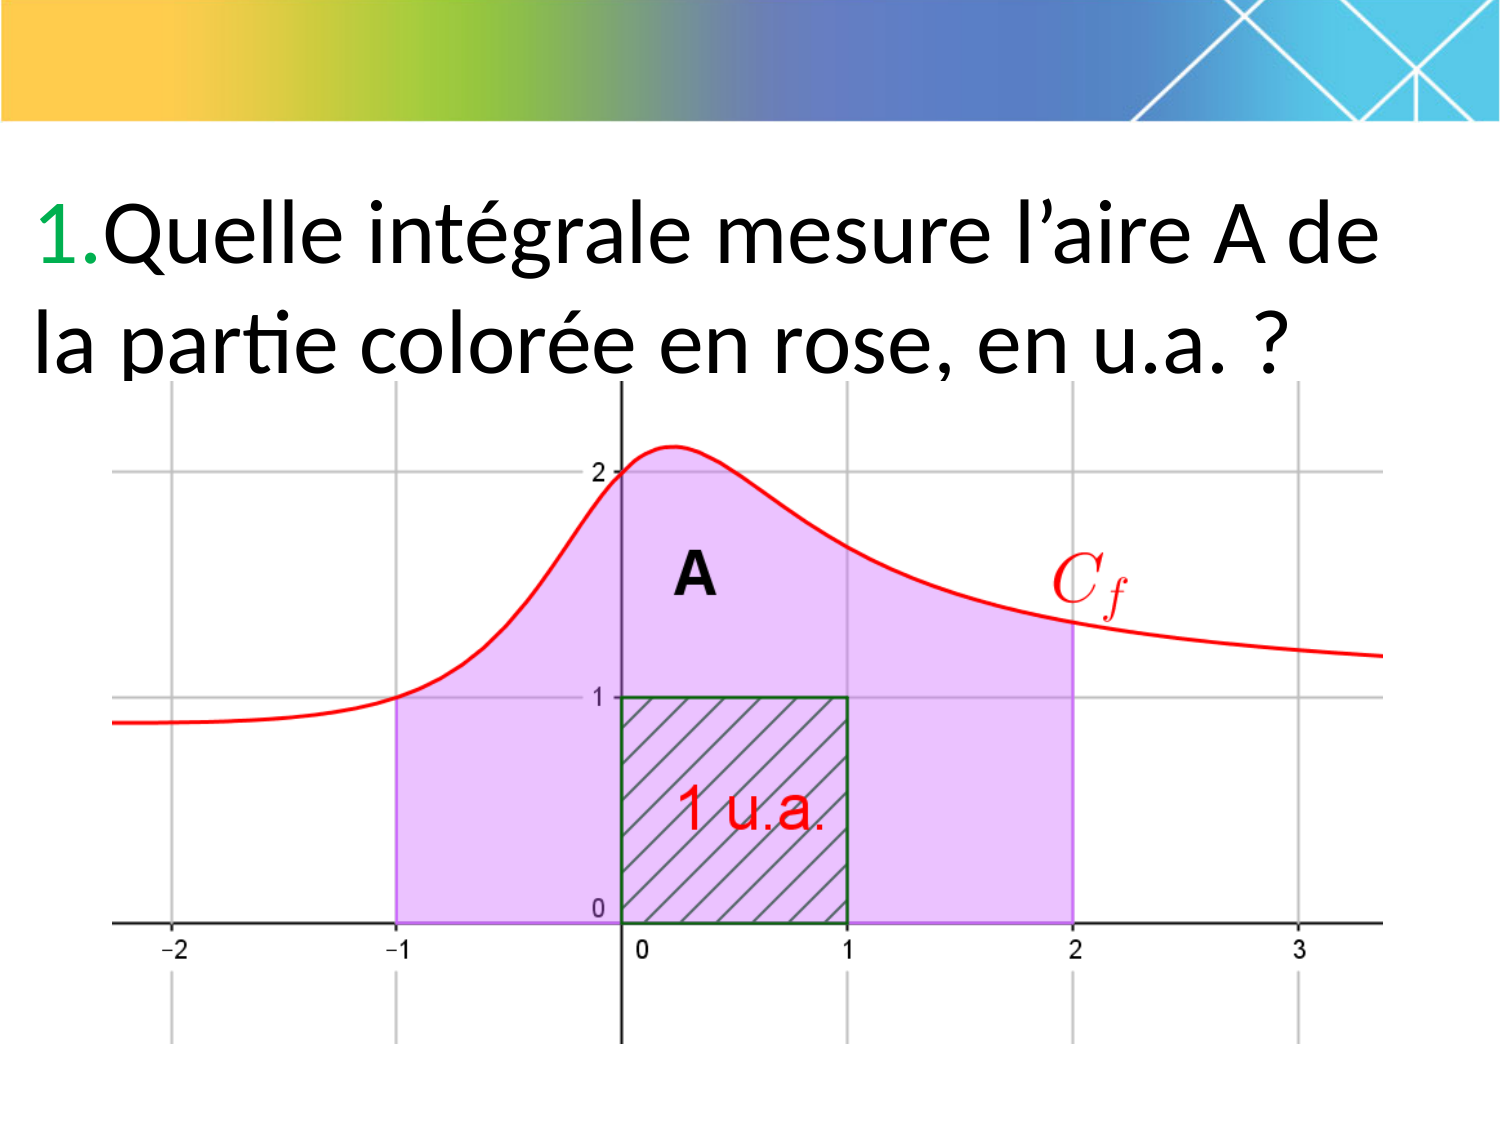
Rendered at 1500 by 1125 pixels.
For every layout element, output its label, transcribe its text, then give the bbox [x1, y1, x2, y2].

picture [112, 381, 1383, 1044]
title Quelle intégrale mesure l’aire A de la partie colorée en rose, en u.a. ? [17, 163, 1471, 305]
